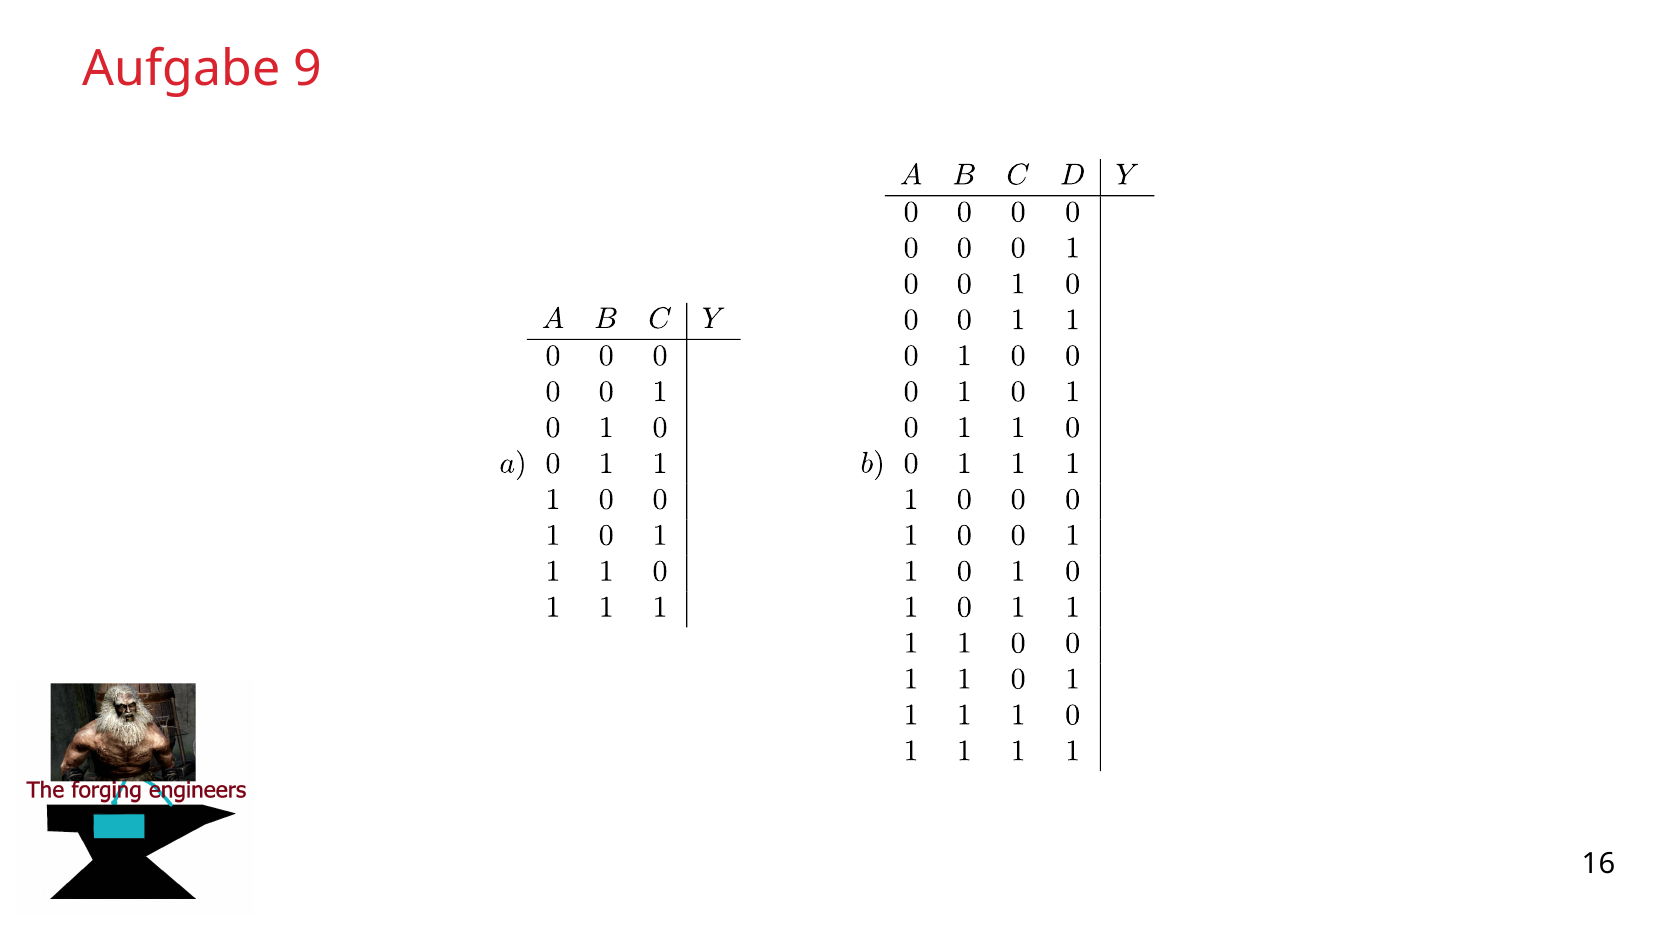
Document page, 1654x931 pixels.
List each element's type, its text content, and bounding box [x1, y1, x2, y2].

picture [498, 158, 1156, 773]
picture [17, 679, 254, 916]
title Aufgabe 9 [82, 37, 1571, 95]
